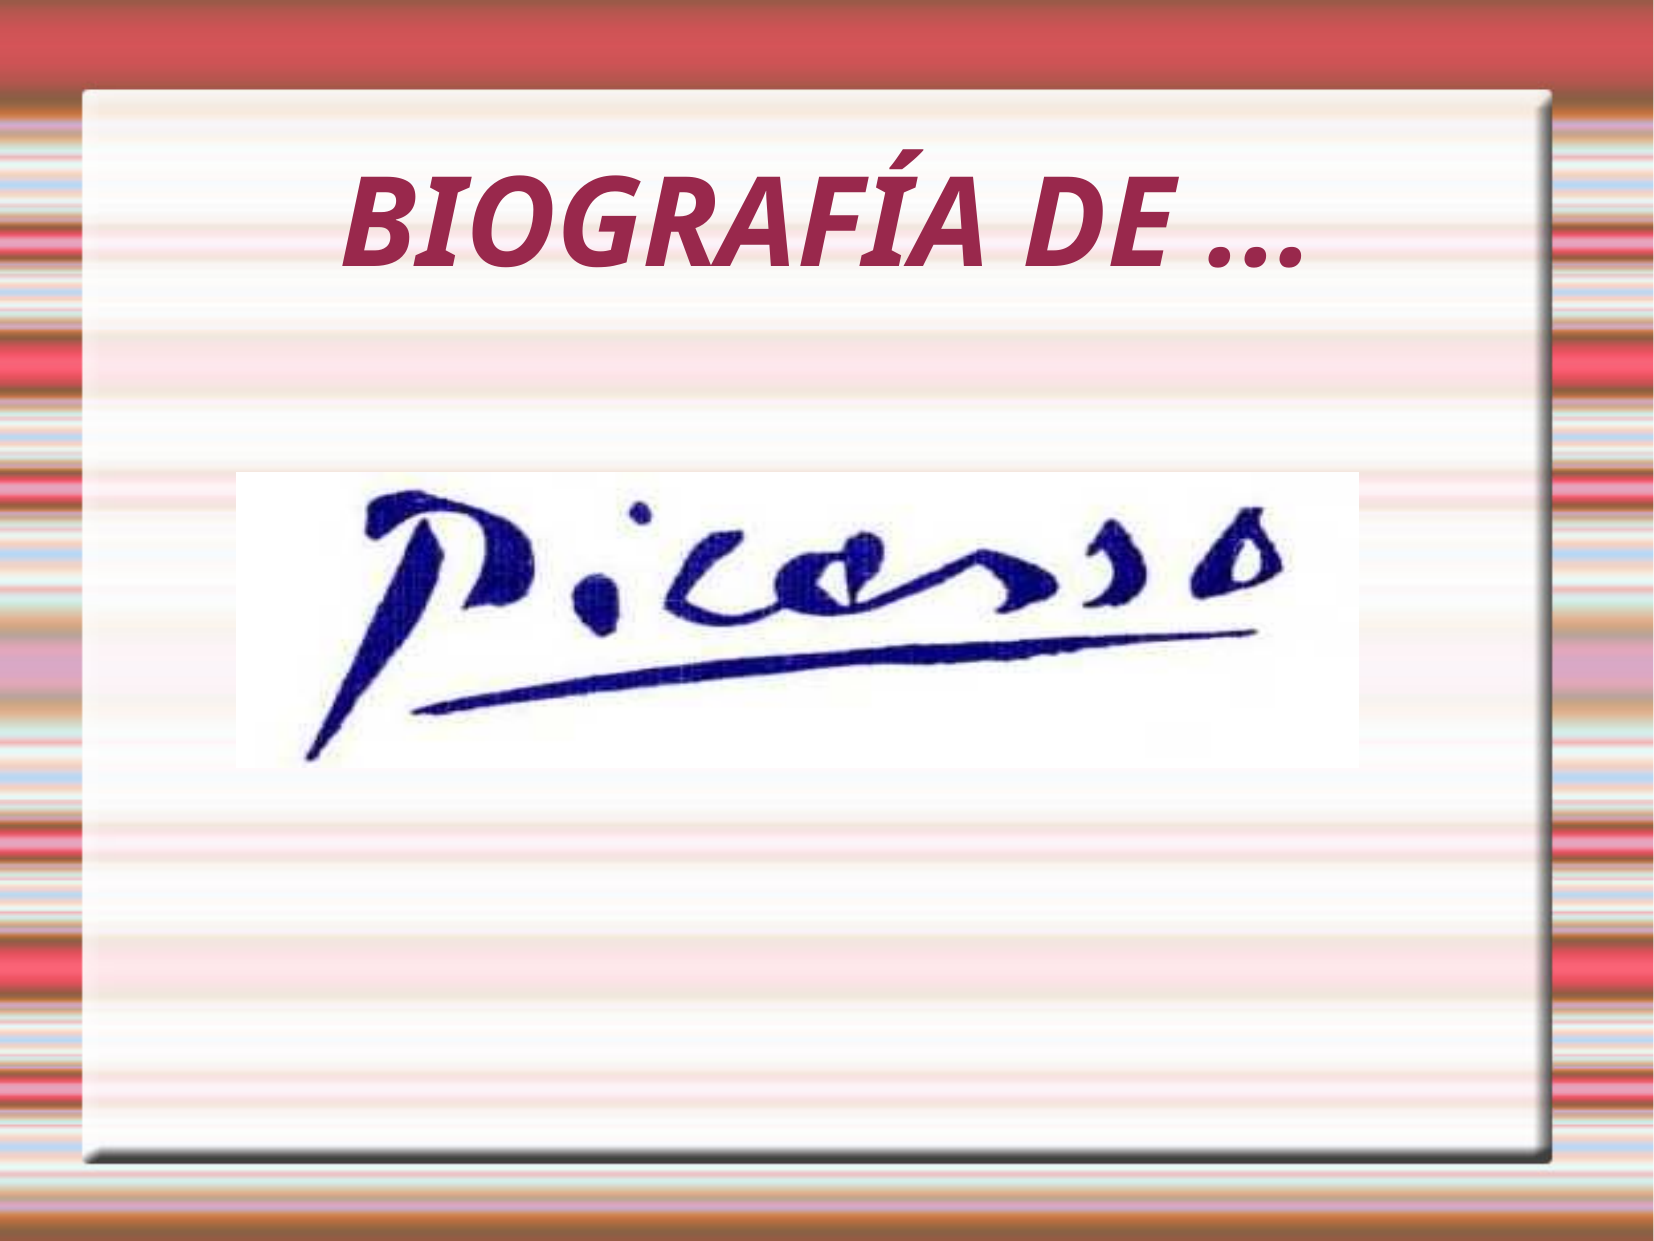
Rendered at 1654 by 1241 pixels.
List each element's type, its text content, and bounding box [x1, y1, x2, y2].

picture [0, 0, 1654, 1241]
title BIOGRAFÍA DE ... [121, 114, 1534, 322]
